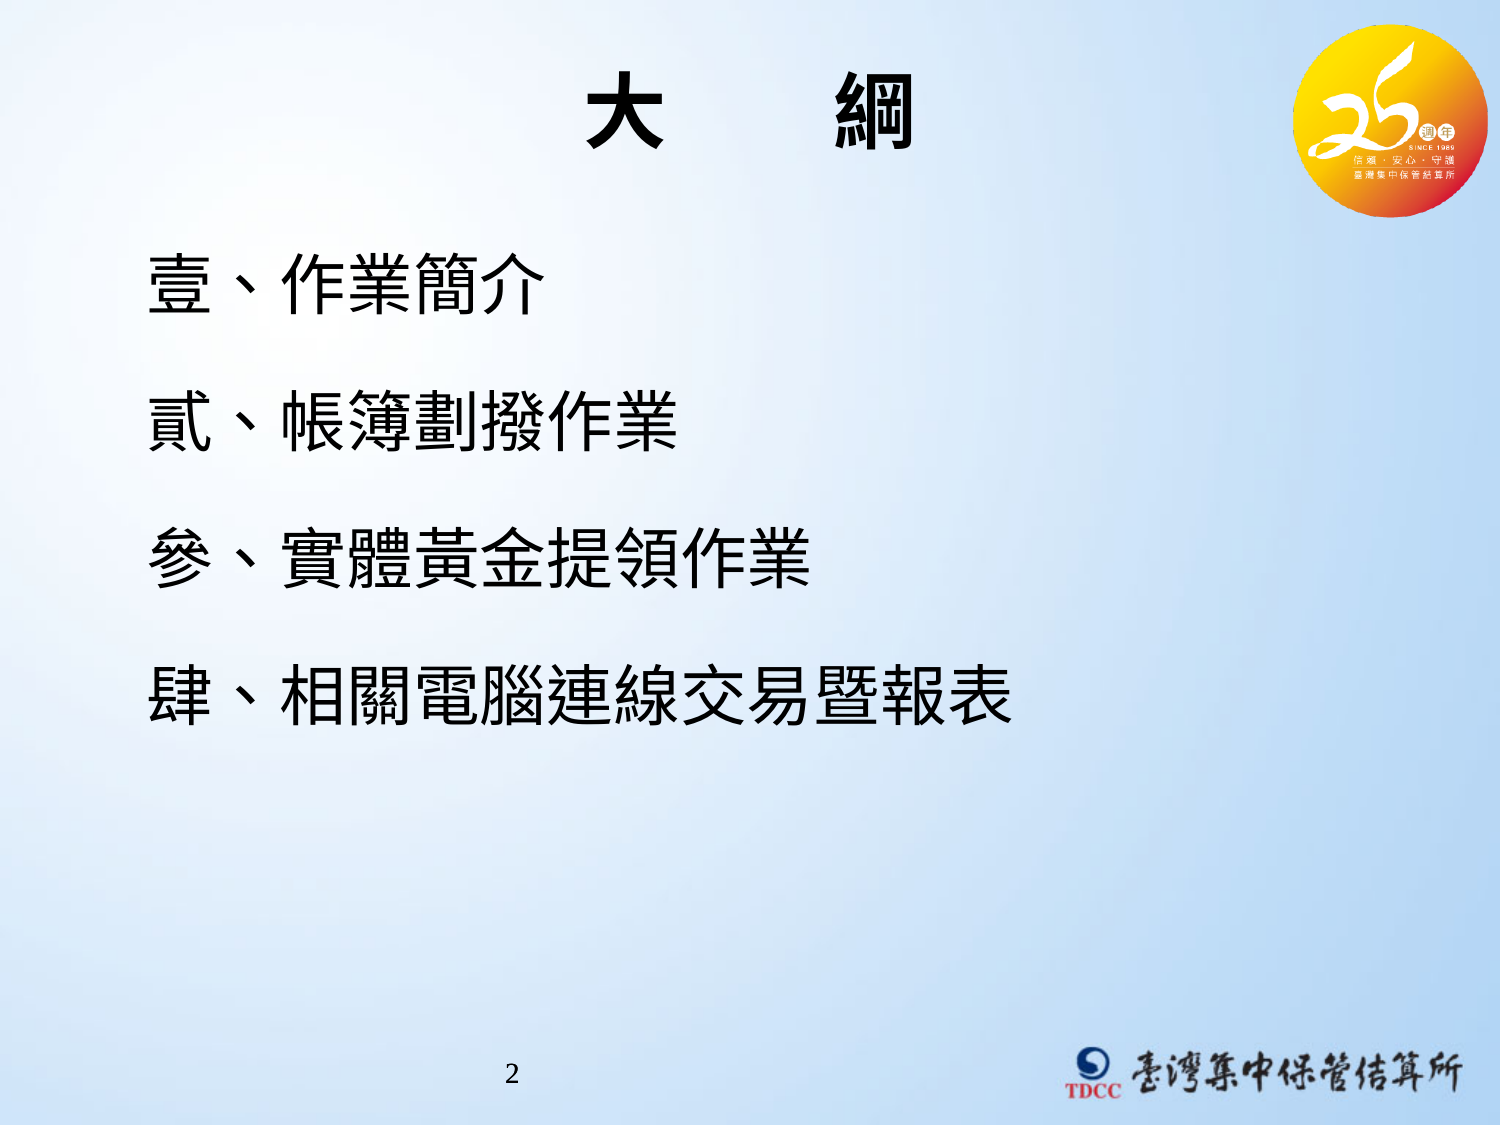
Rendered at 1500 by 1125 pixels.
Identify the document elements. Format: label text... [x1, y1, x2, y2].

text_box [490, 1046, 841, 1125]
list 壹、作業簡介 貳、帳簿劃撥作業 參、實體黃金提領作業 肆、相關電腦連線交易暨報表 [75, 195, 1426, 993]
title 大 綱 [75, 45, 1426, 173]
